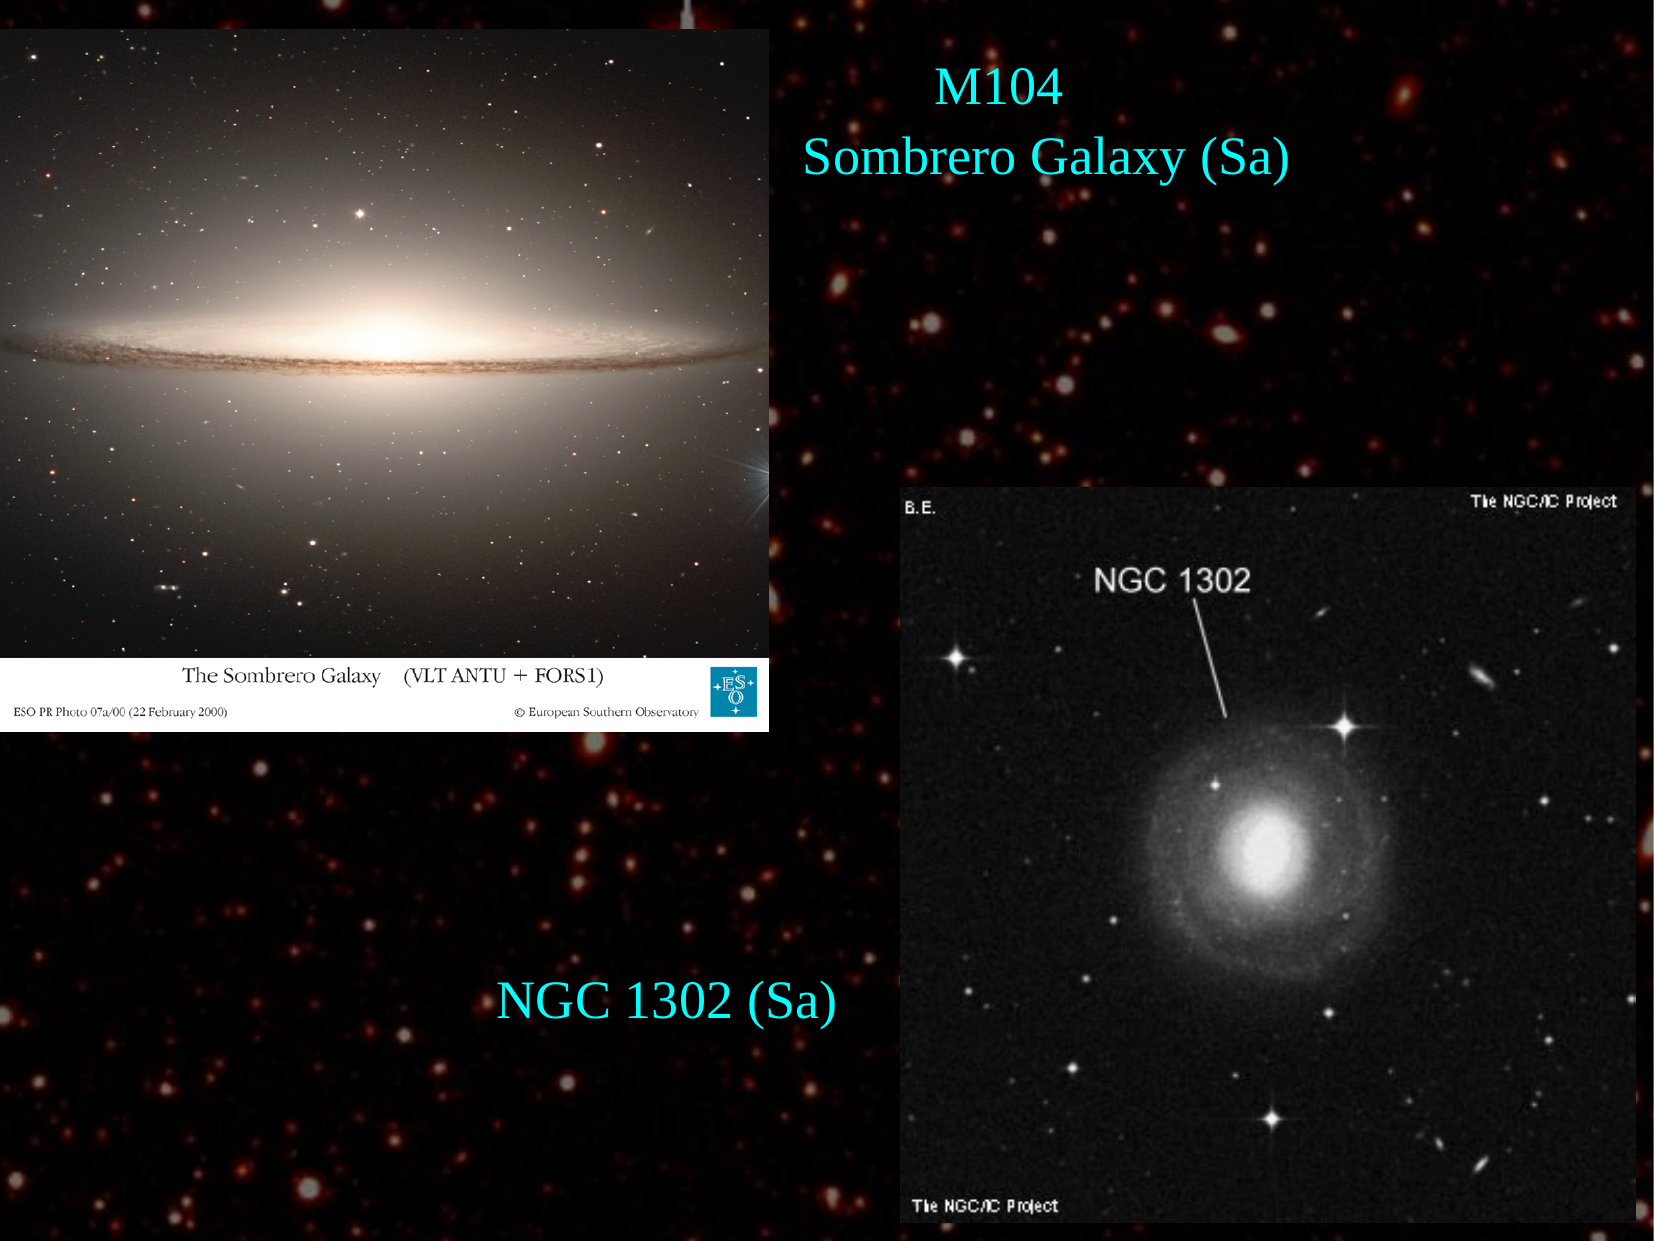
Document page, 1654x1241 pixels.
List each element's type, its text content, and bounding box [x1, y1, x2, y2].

text_box NGC 1302 (Sa) [496, 970, 844, 1032]
text_box M104 [934, 56, 1068, 118]
picture [0, 0, 1654, 1241]
text_box Sombrero Galaxy (Sa) [802, 126, 1294, 188]
